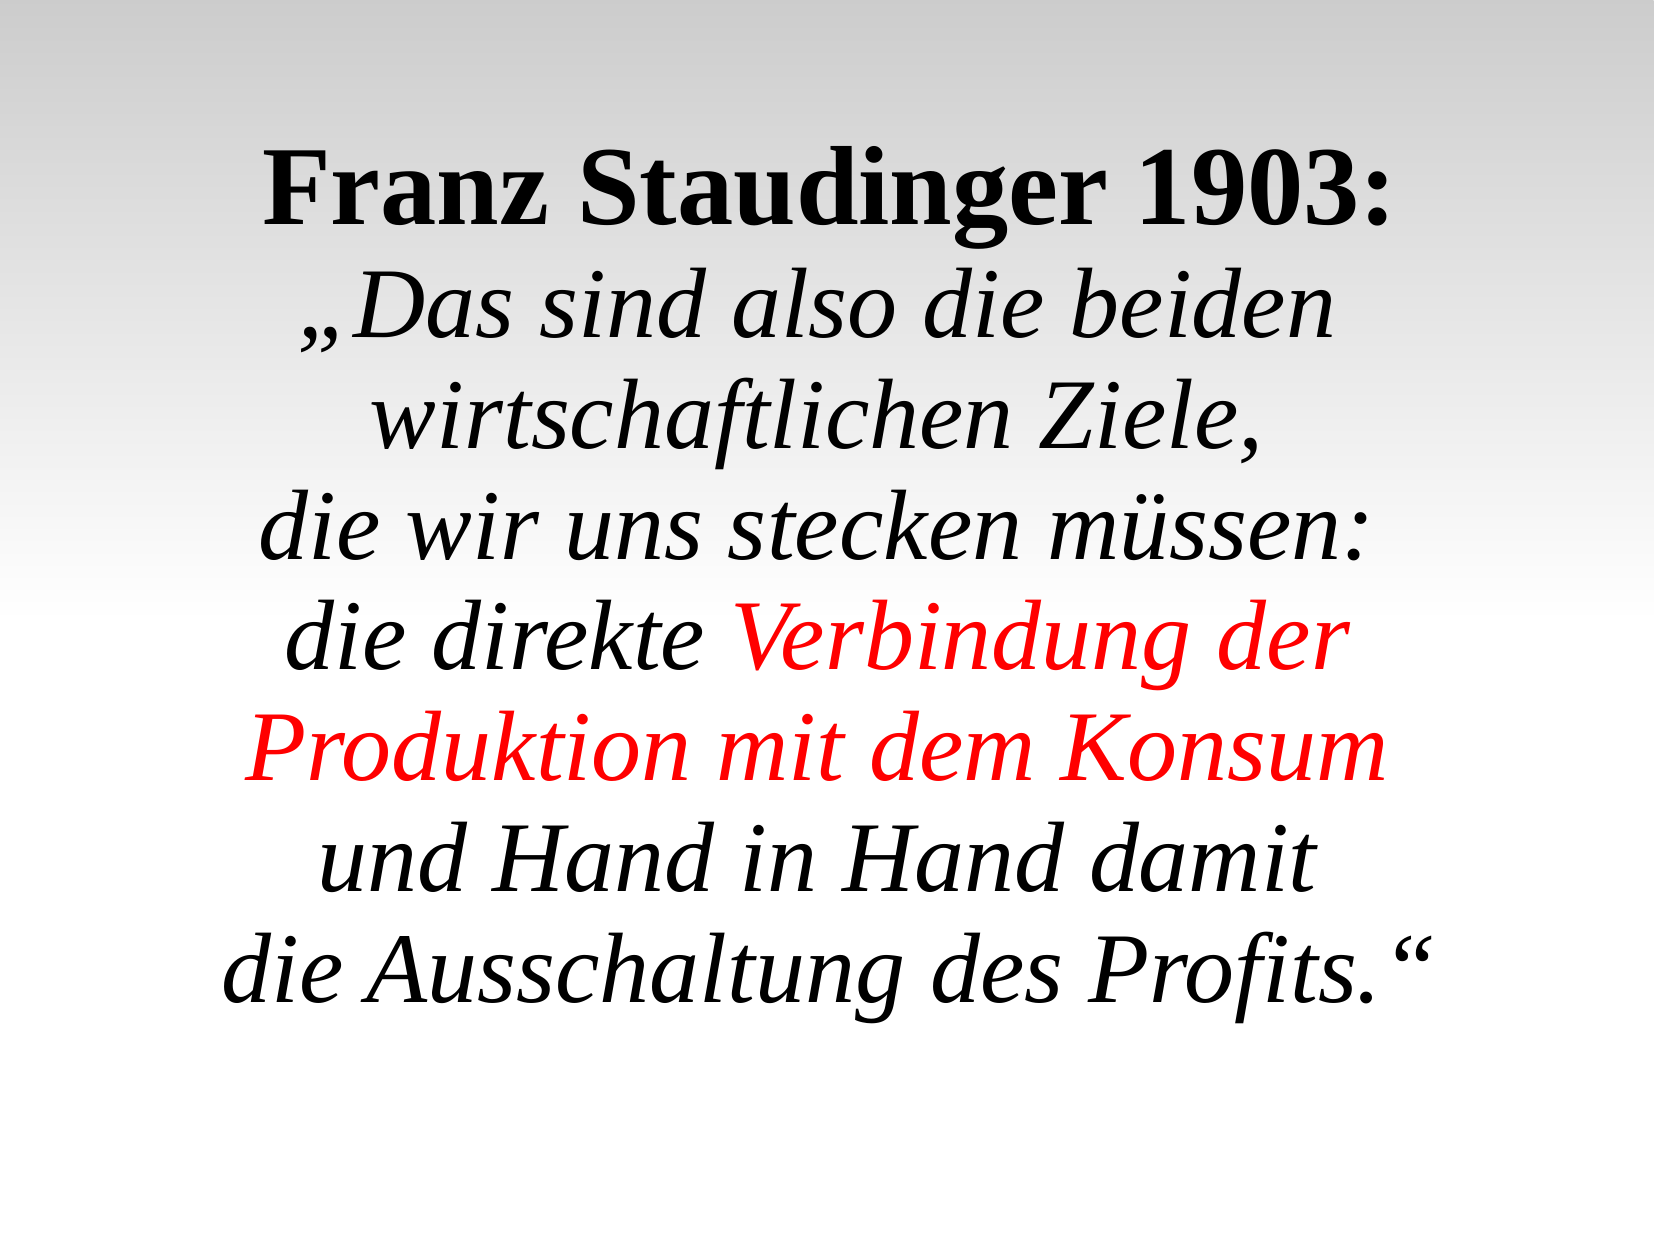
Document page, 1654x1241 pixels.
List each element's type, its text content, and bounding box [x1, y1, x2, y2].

text_box Franz Staudinger 1903: „Das sind also die beiden wirtschaftlichen Ziele, die wir uns stecken müssen: die direkte Verbindung der Produktion mit dem Konsum und Hand in Hand damit die Ausschaltung des Profits.“ [206, 116, 1454, 1032]
